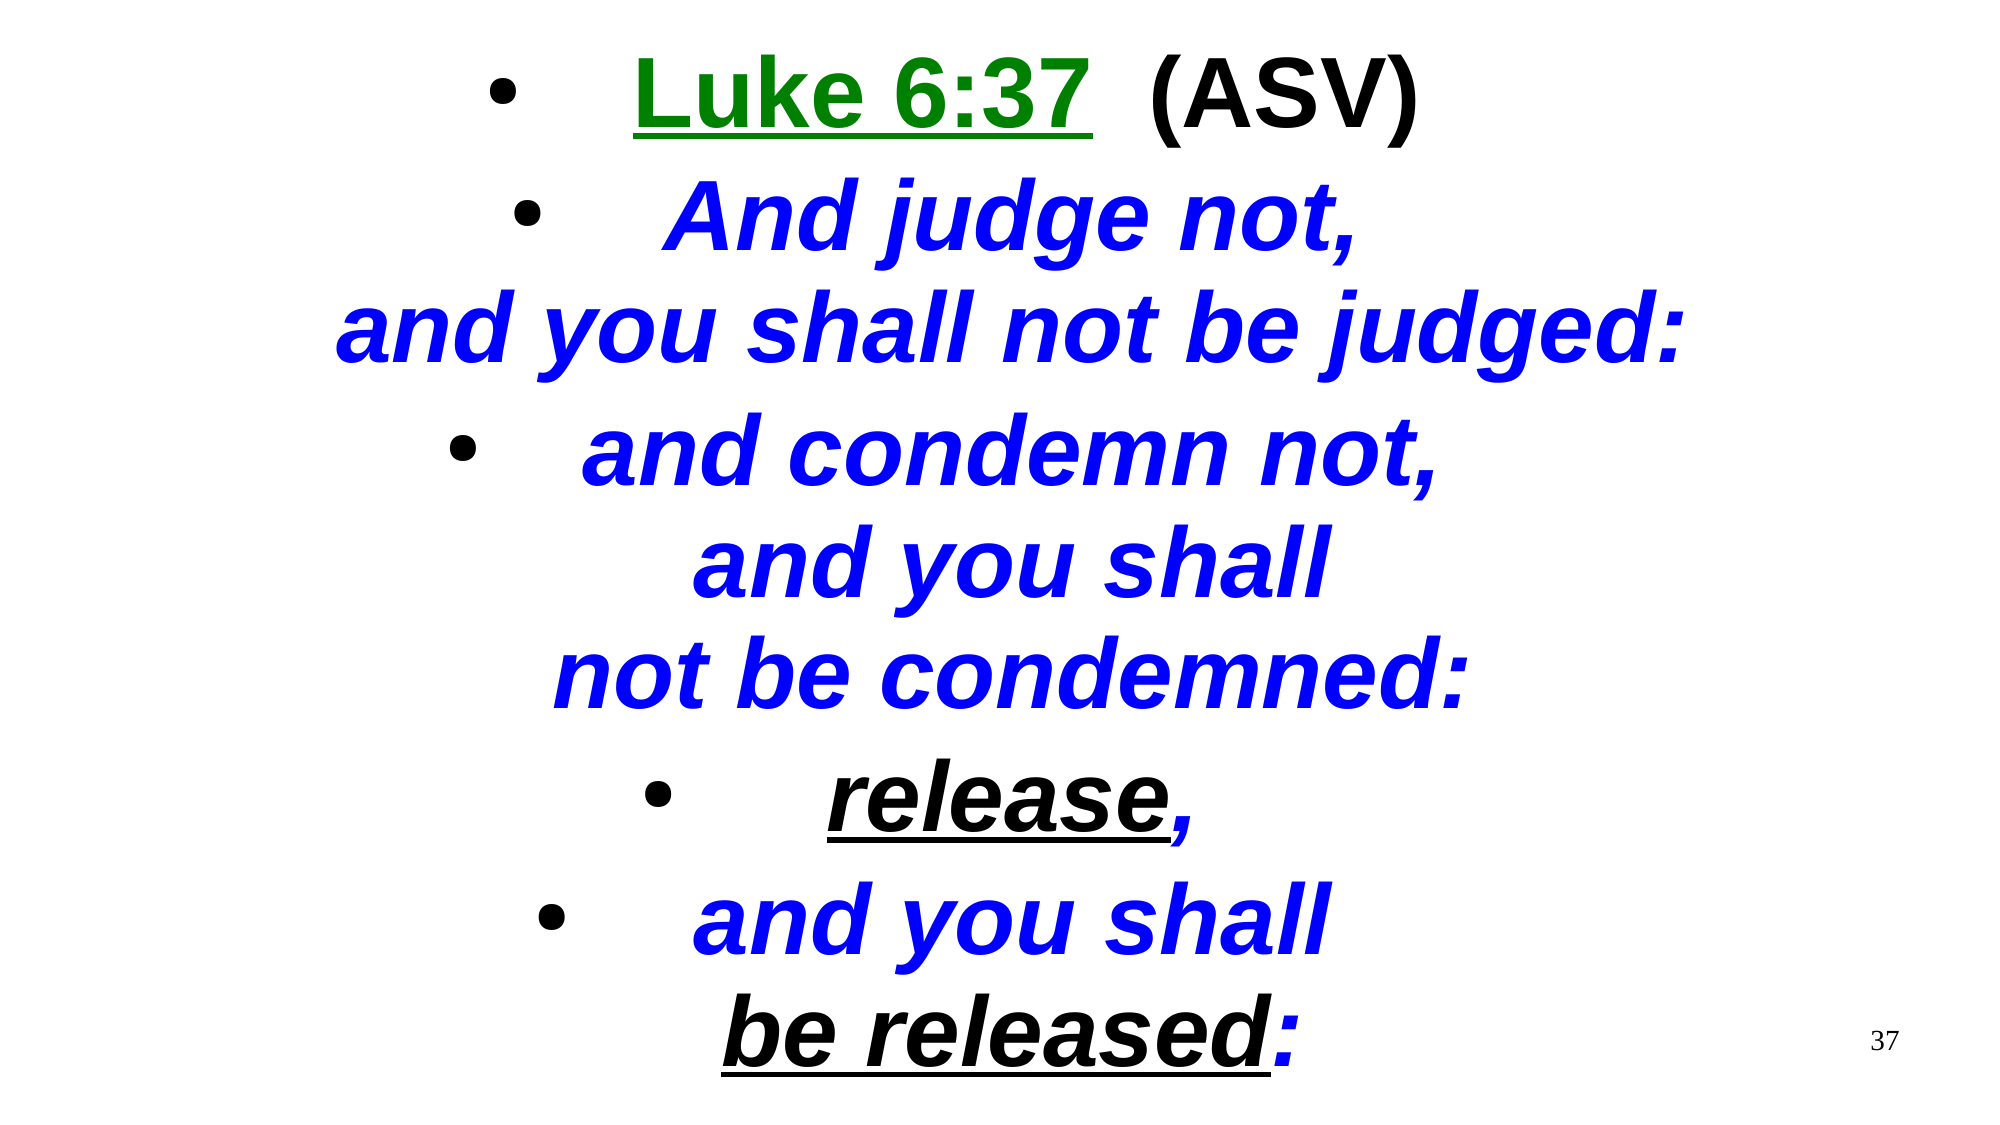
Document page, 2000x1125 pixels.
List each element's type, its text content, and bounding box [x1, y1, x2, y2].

list Luke 6:37 (ASV) And judge not, and you shall not be judged: and condemn not, and you shall not be condemned: release, and you shall be released: [37, 37, 1988, 1088]
